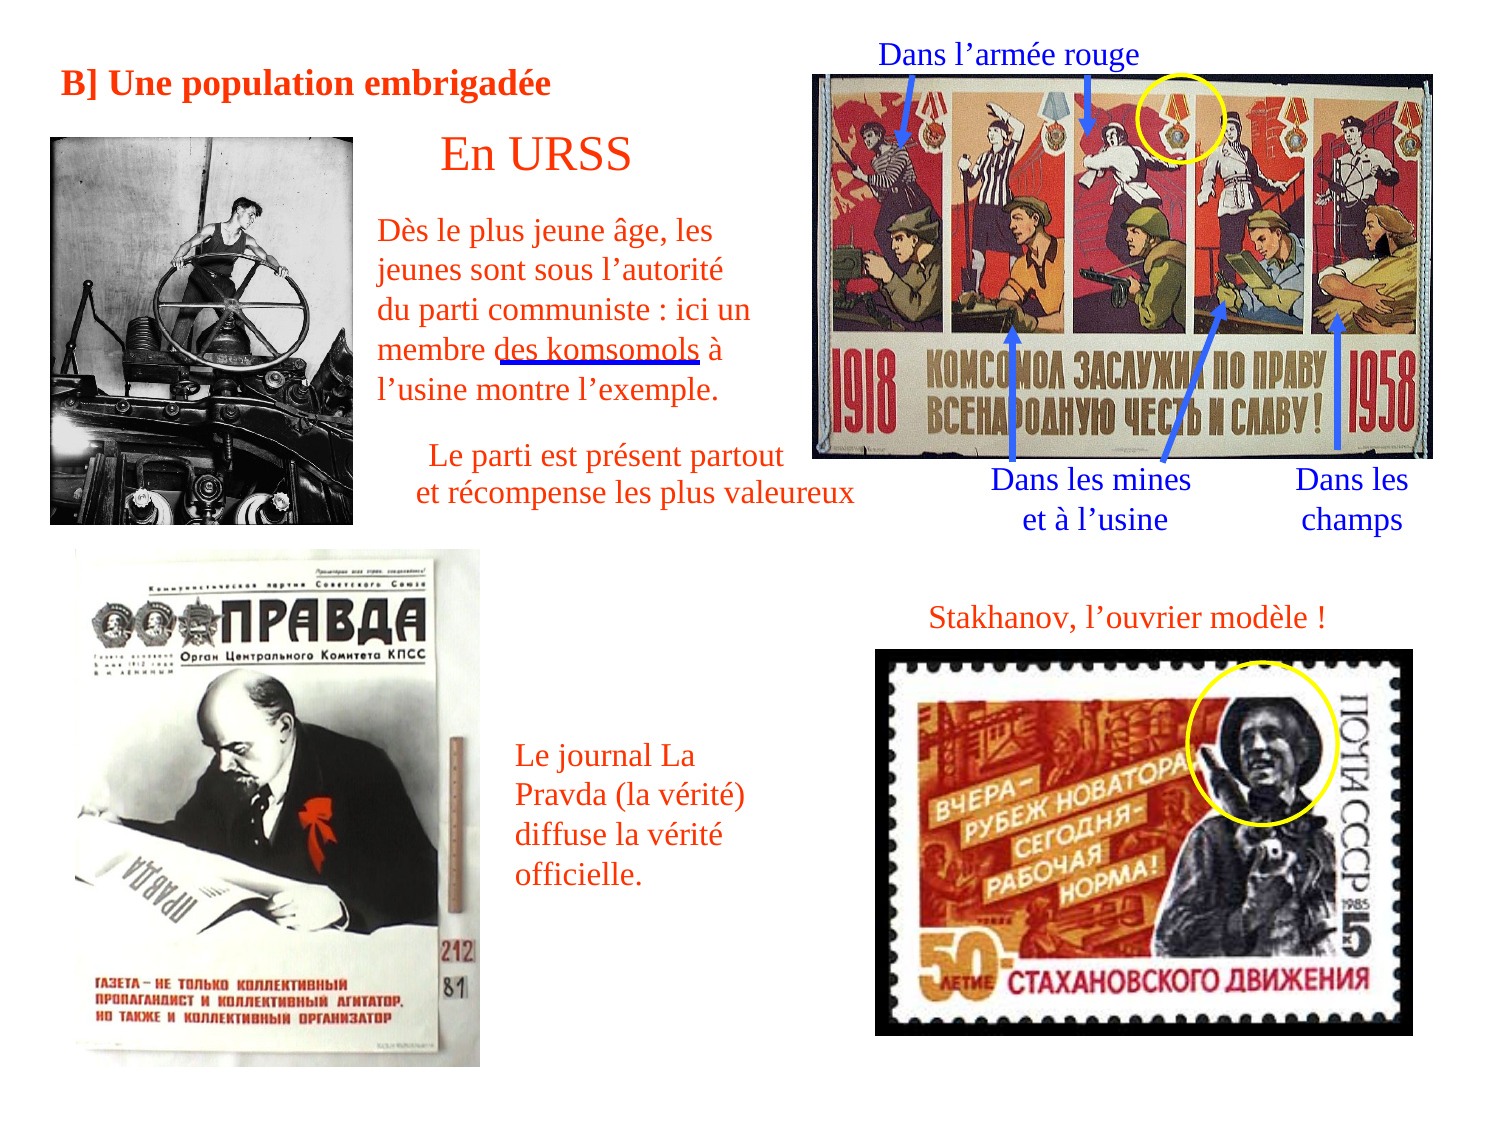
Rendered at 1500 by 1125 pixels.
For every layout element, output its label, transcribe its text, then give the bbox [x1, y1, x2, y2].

picture [75, 549, 480, 1067]
picture [1156, 74, 1167, 79]
text_box Dans les champs [1237, 449, 1468, 546]
text_box Stakhanov, l’ouvrier modèle ! [913, 587, 1343, 643]
text_box et récompense les plus valeureux [401, 462, 872, 518]
text_box Dans l’armée rouge [863, 24, 1156, 81]
text_box Le journal La Pravda (la vérité) diffuse la vérité officielle. [499, 724, 763, 901]
text_box Le parti est présent partout [413, 424, 801, 462]
text_box B] Une population embrigadée [37, 49, 576, 111]
text_box Dans les mines et à l’usine [975, 449, 1216, 546]
picture [1140, 78, 1222, 160]
text_box Dès le plus jeune âge, les jeunes sont sous l’autorité du parti communiste : ici un membre des komsomols à l’usine montre l’exemple. [362, 199, 775, 415]
picture [875, 649, 1413, 1036]
text_box En URSS [425, 112, 648, 188]
picture [812, 74, 1433, 459]
picture [50, 137, 353, 526]
